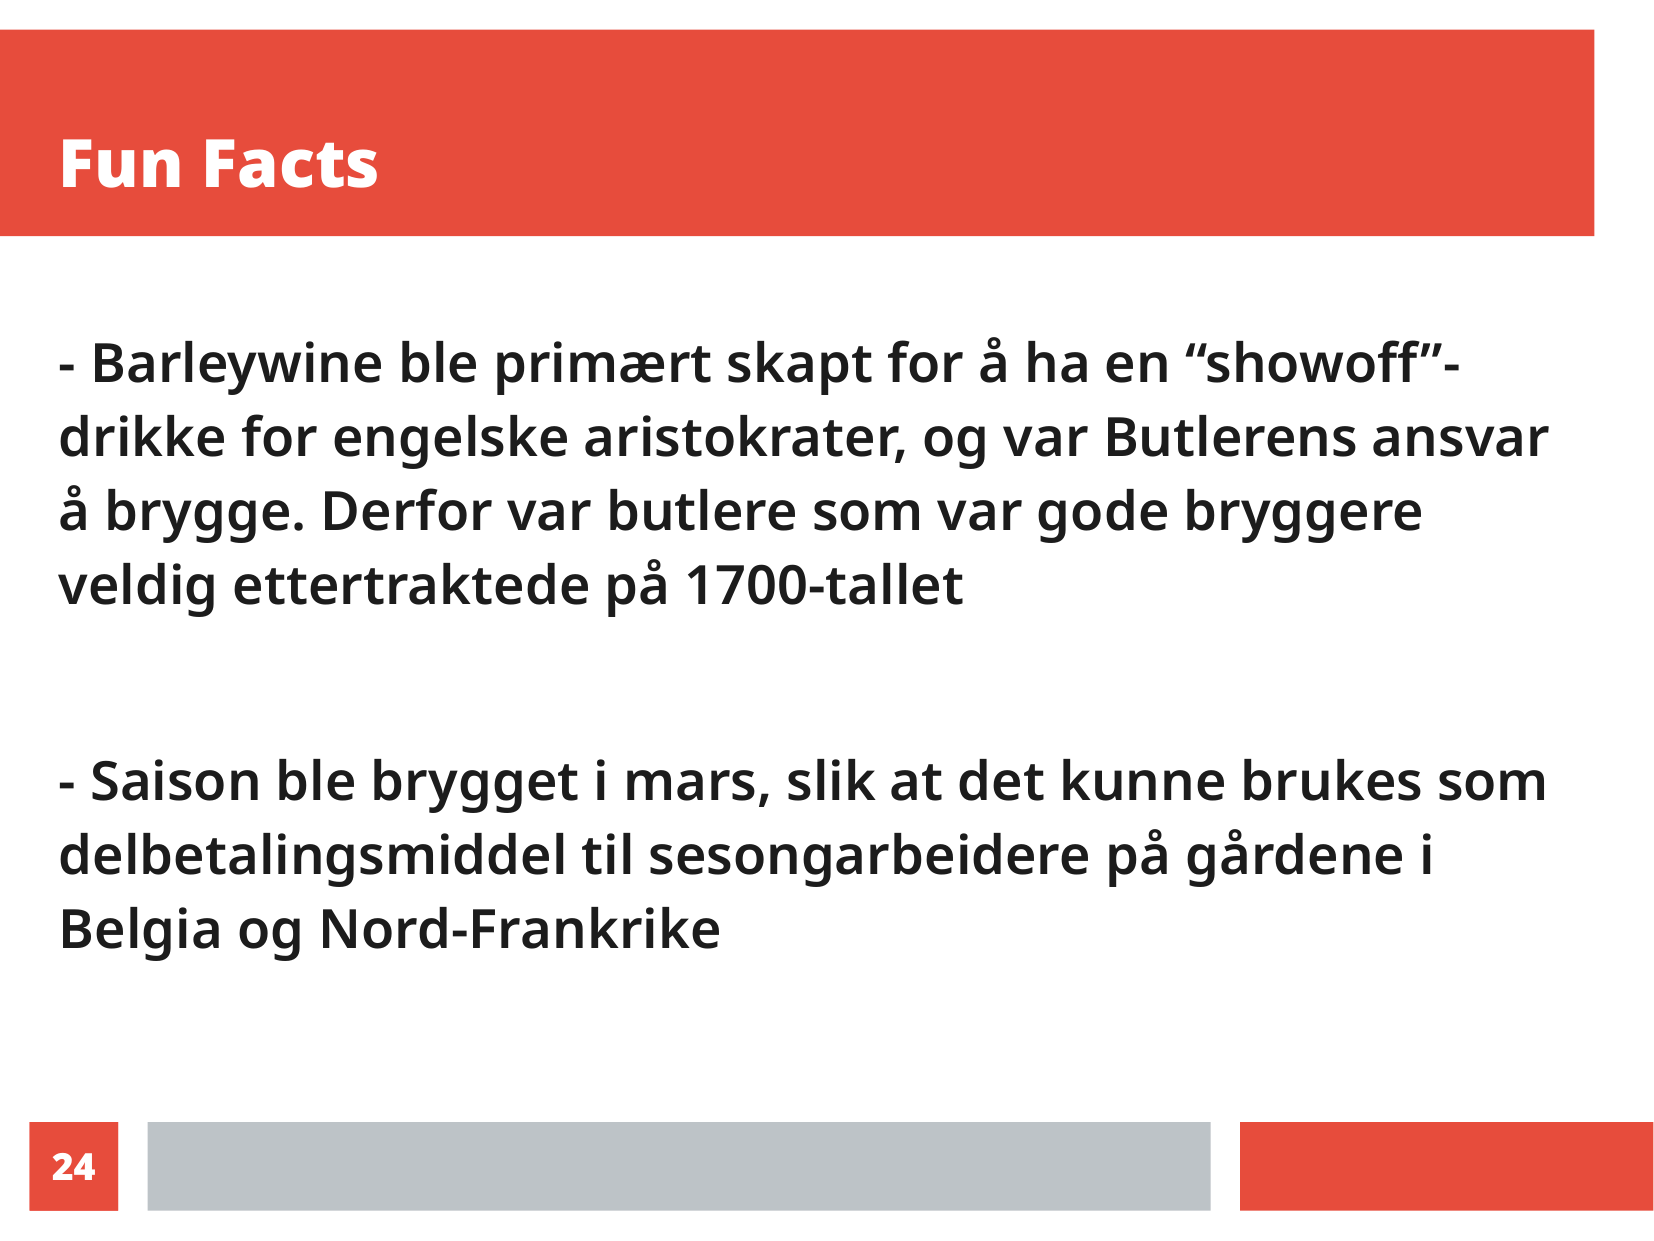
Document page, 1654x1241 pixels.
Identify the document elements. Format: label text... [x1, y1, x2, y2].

title Fun Facts [59, 59, 1595, 207]
list - Barleywine ble primært skapt for å ha en “showoff”-drikke for engelske aristokrater, og var Butlerens ansvar å brygge. Derfor var butlere som var gode bryggere veldig ettertraktede på 1700-tallet - Saison ble brygget i mars, slik at det kunne brukes som delbetalingsmiddel til sesongarbeidere på gårdene i Belgia og Nord-Frankrike [59, 324, 1565, 1093]
